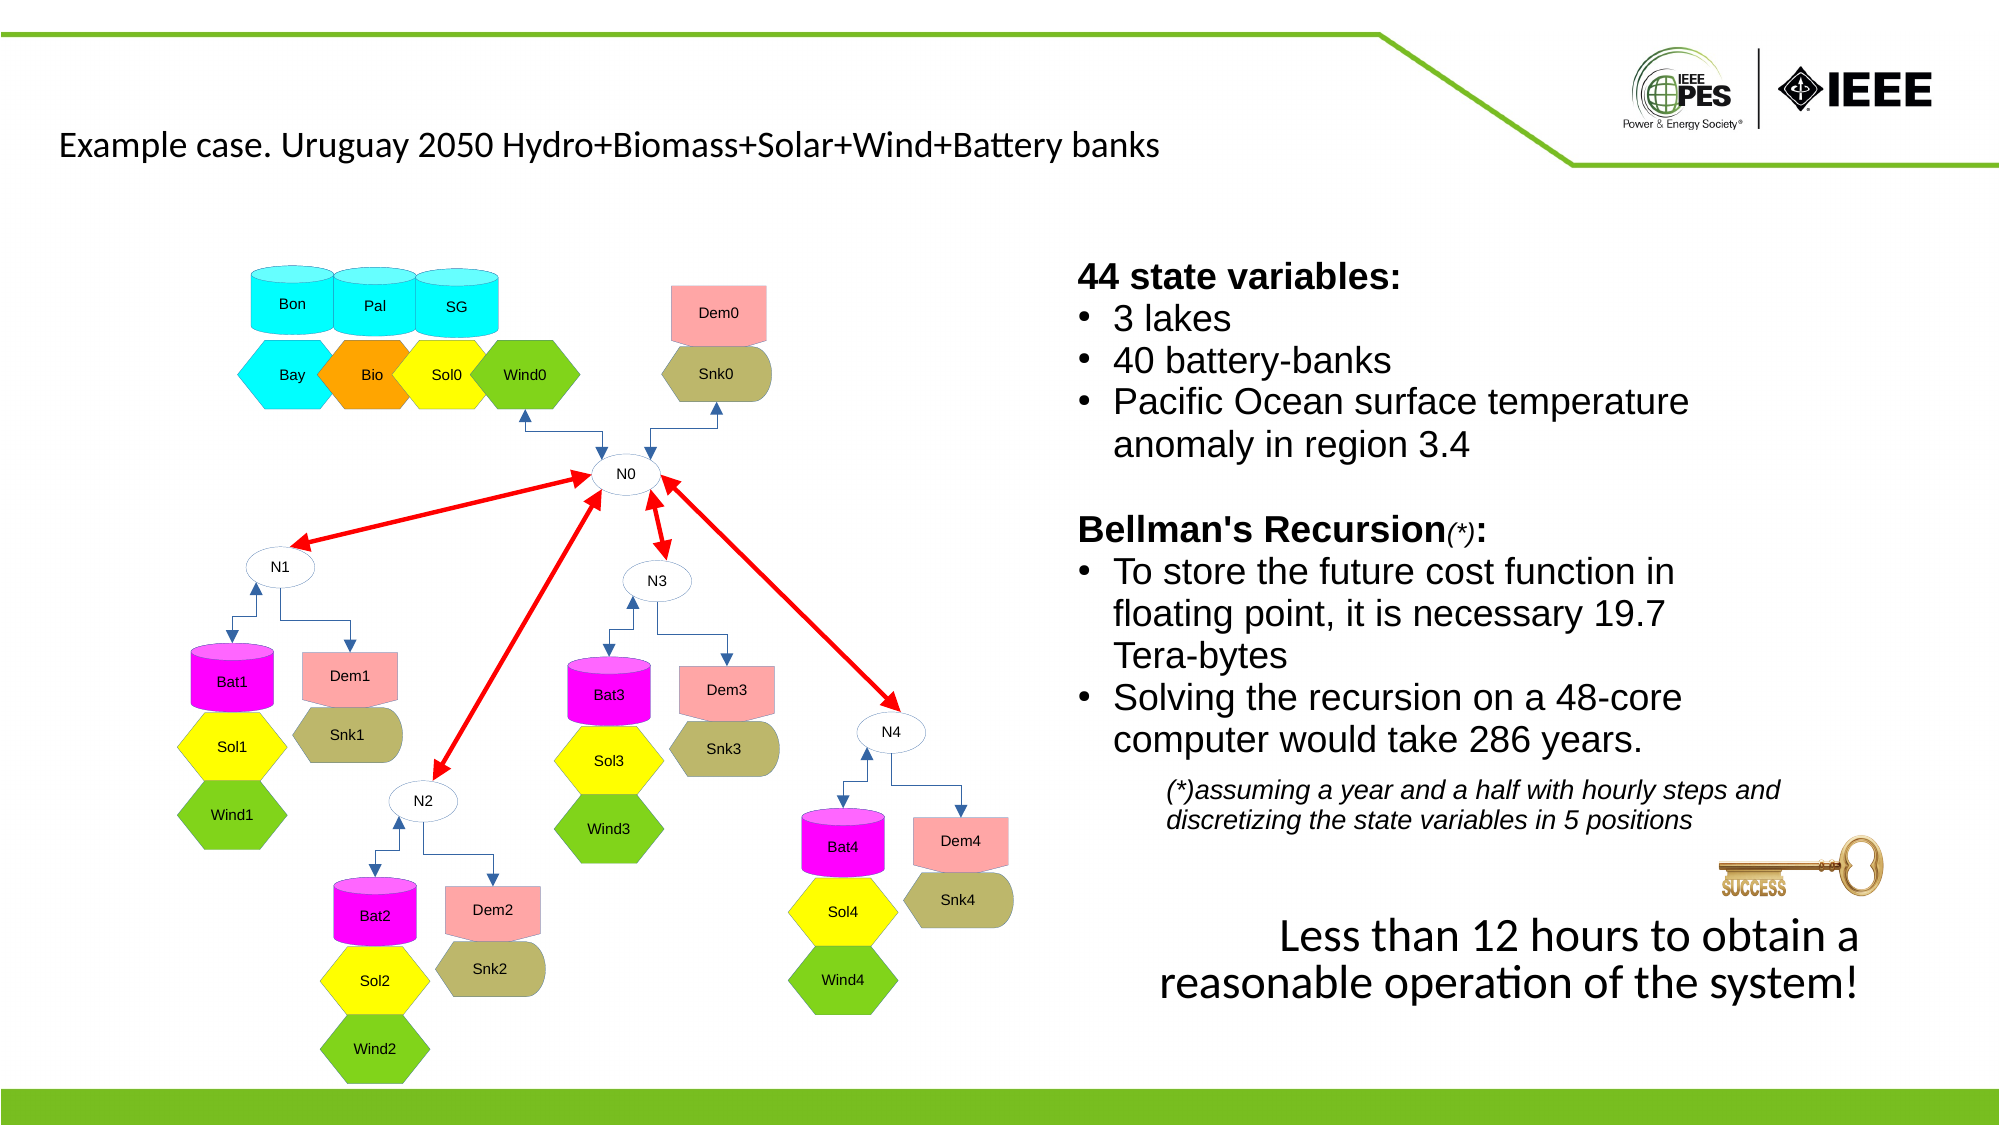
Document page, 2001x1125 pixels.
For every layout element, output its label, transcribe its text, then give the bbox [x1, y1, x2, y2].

text_box 44 state variables: 3 lakes 40 battery-banks Pacific Ocean surface temperature anomaly in region 3.4 [1062, 247, 1772, 473]
title Example case. Uruguay 2050 Hydro+Biomass+Solar+Wind+Battery banks [58, 88, 1766, 208]
text_box Bellman's Recursion(*): To store the future cost function in floating point, it is necessary 19.7 Tera-bytes Solving the recursion on a 48-core computer would take 286 years. [1062, 500, 1772, 768]
text_box (*)assuming a year and a half with hourly steps and discretizing the state variables in 5 positions [1151, 767, 1802, 844]
picture [1, 31, 1999, 1125]
list Less than 12 hours to obtain a reasonable operation of the system! [1092, 915, 1861, 1034]
